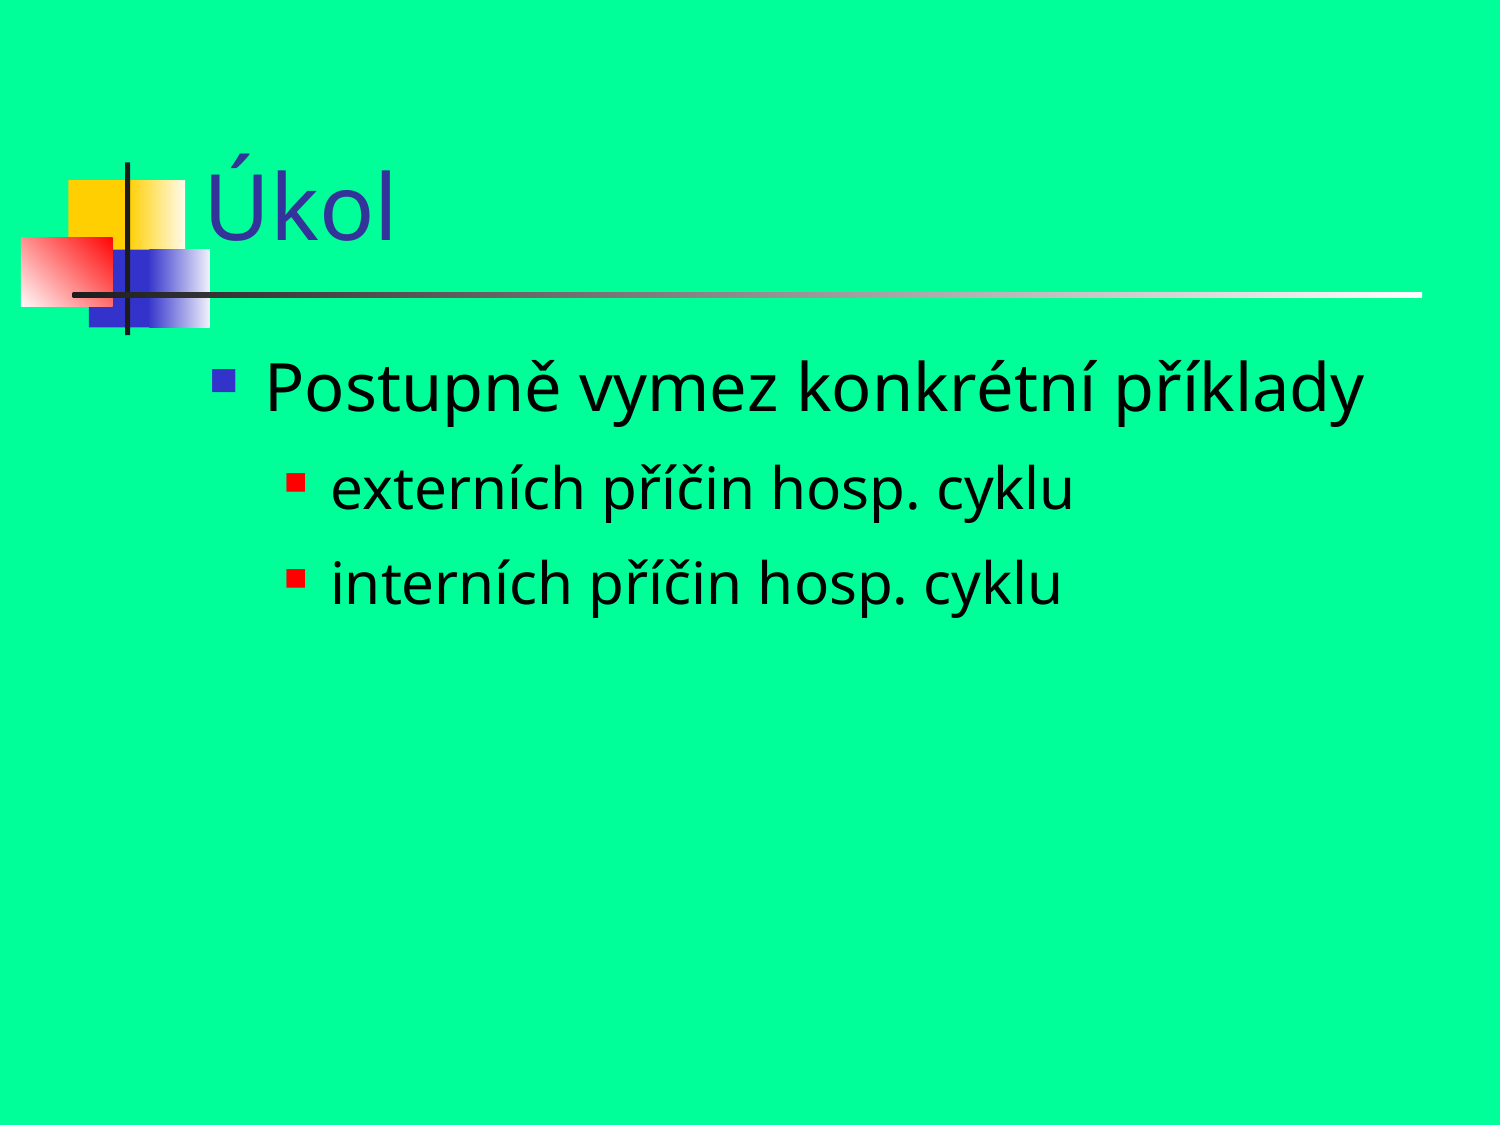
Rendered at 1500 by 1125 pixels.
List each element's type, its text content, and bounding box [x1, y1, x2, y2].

list Postupně vymez konkrétní příklady externích příčin hosp. cyklu interních příčin hosp. cyklu [193, 331, 1469, 1032]
title Úkol [188, 35, 1467, 276]
